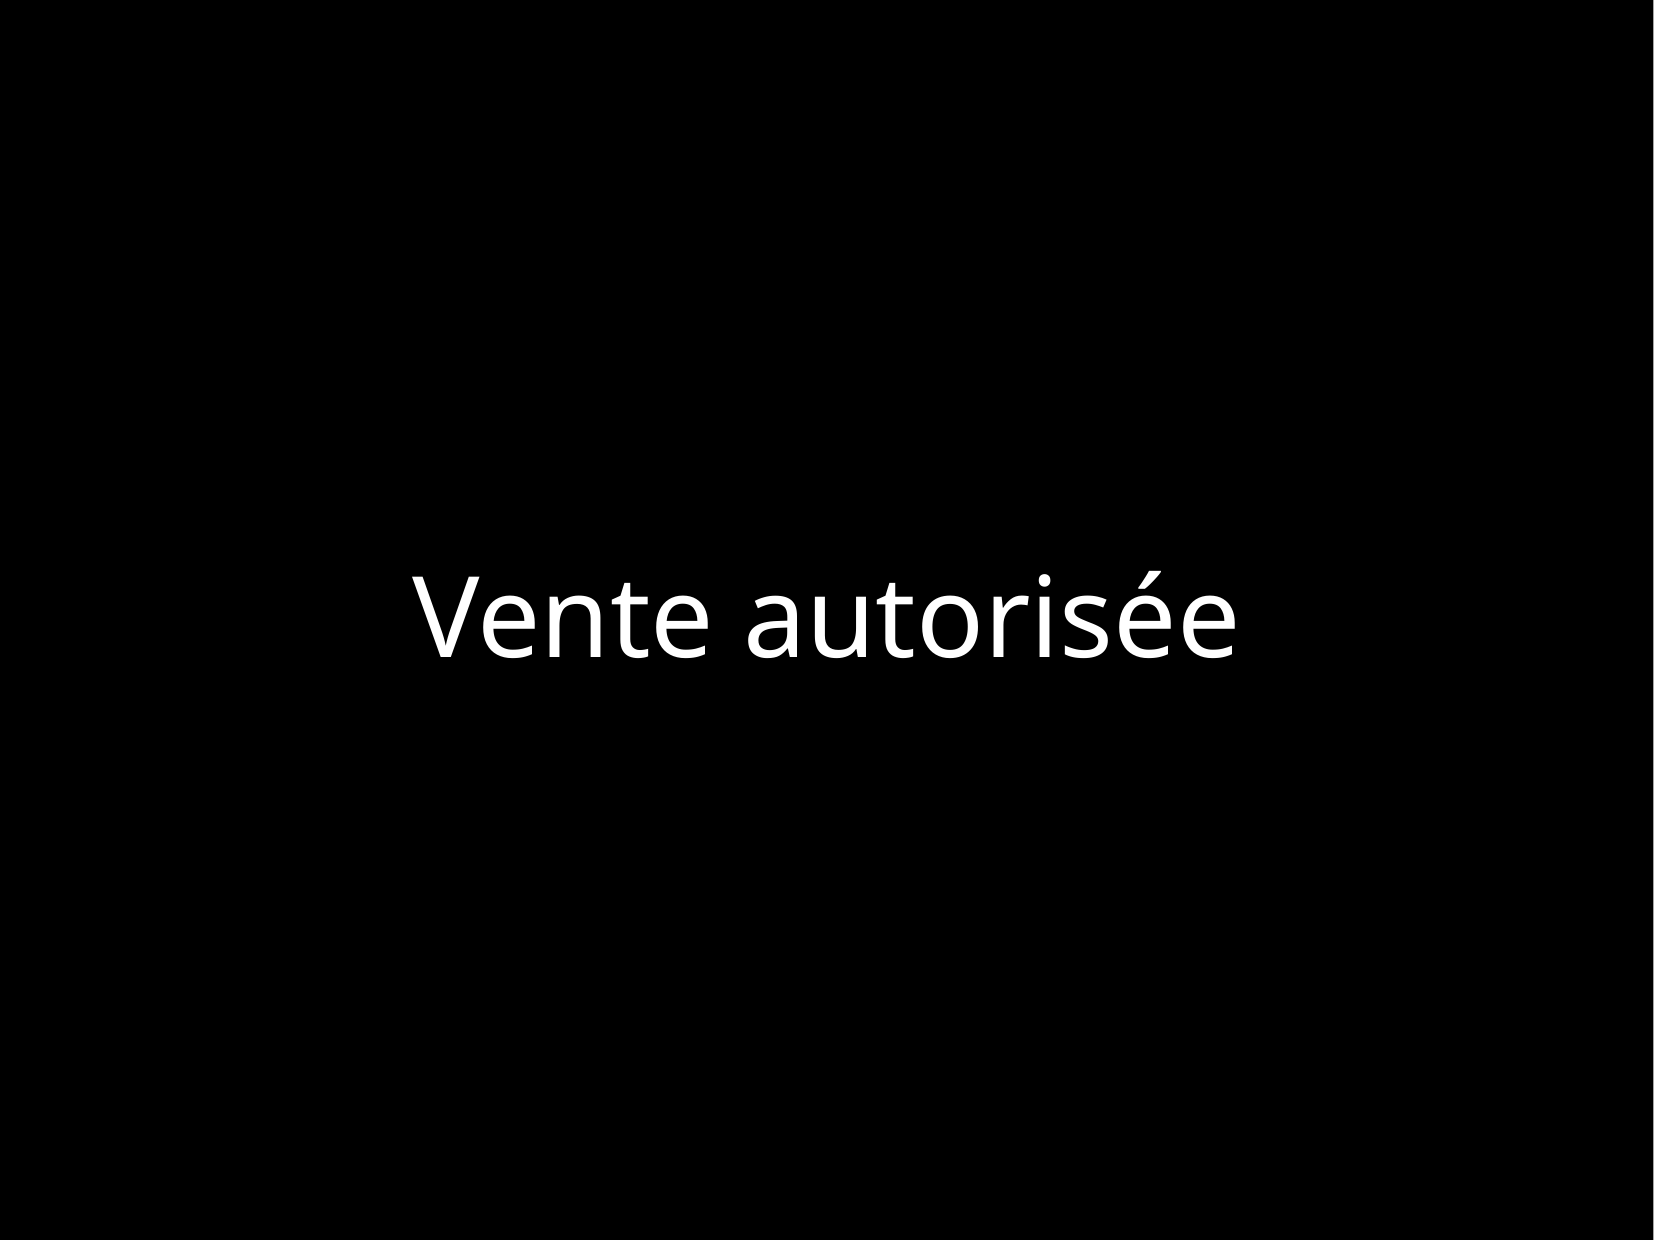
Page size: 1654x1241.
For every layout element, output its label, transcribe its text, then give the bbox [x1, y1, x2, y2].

title Vente autorisée [82, 56, 1571, 1172]
